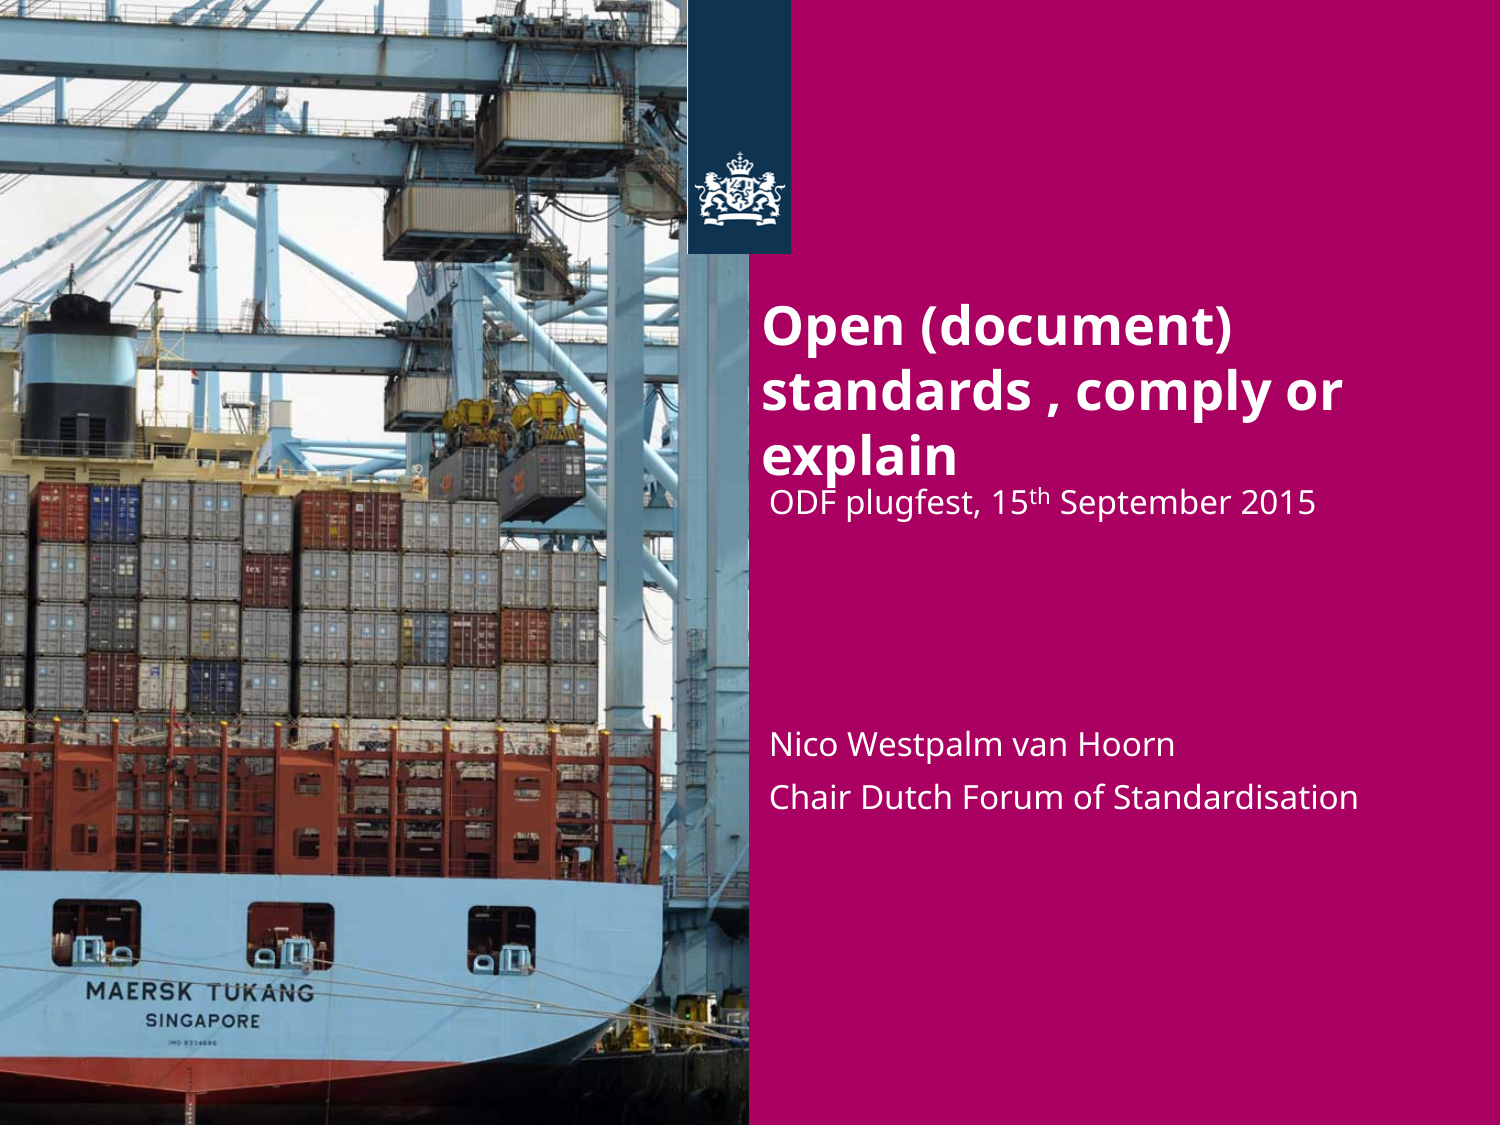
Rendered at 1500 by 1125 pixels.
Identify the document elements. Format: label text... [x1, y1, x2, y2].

text_box Nico Westpalm van Hoorn Chair Dutch Forum of Standardisation [753, 713, 1500, 943]
title Open (document) standards , comply or explain [746, 283, 1494, 439]
picture [0, 0, 792, 1125]
text_box ODF plugfest, 15th September 2015 [753, 423, 1406, 523]
